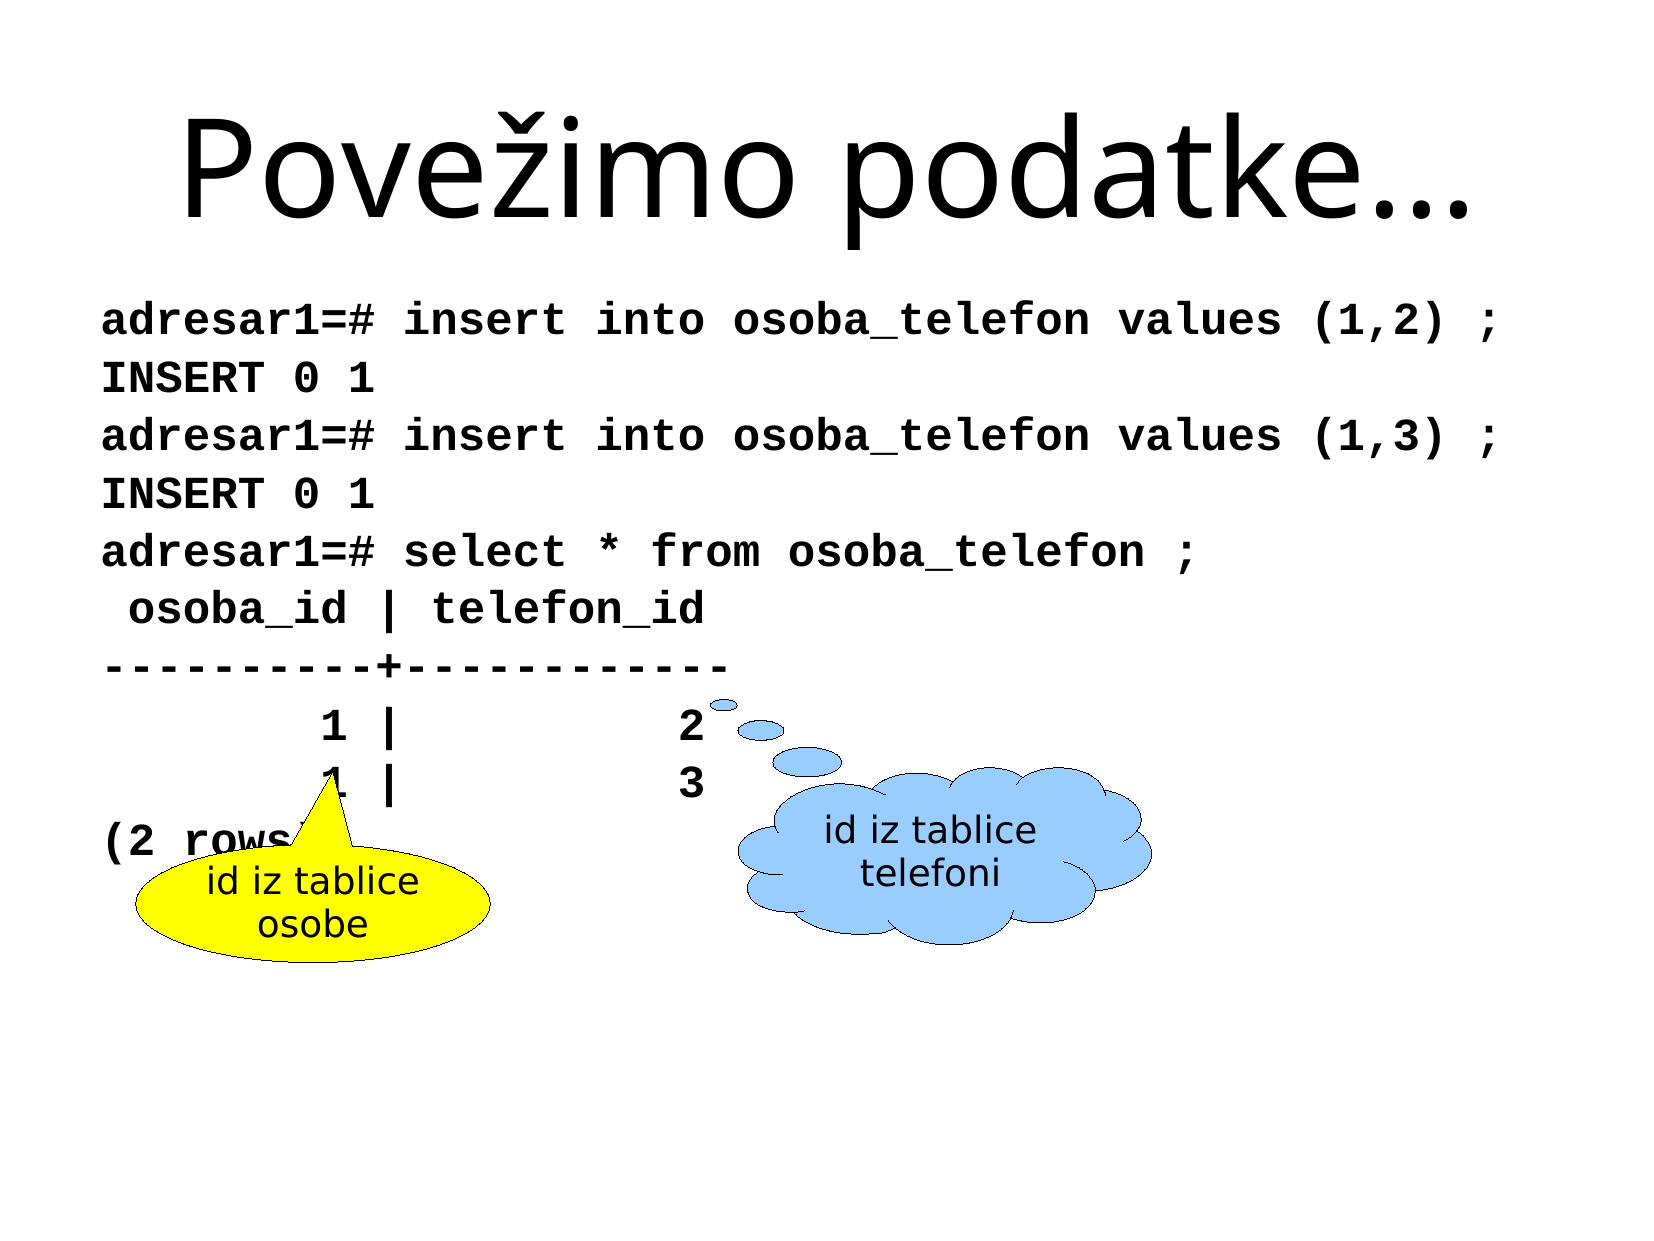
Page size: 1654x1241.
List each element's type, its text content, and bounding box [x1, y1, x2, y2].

text_box id iz tablice telefoni [738, 767, 1152, 945]
text_box id iz tablice telefoni [772, 747, 842, 777]
list adresar1=# insert into osoba_telefon values (1,2) ; INSERT 0 1 adresar1=# insert into osoba_telefon values (1,3) ; INSERT 0 1 adresar1=# select * from osoba_telefon ; osoba_id | telefon_id ----------+------------ 1 | 2 1 | 3 (2 rows) [82, 290, 1571, 1094]
text_box id iz tablice telefoni [737, 720, 784, 741]
title Povežimo podatke... [82, 56, 1571, 250]
text_box id iz tablice osobe [135, 771, 491, 963]
